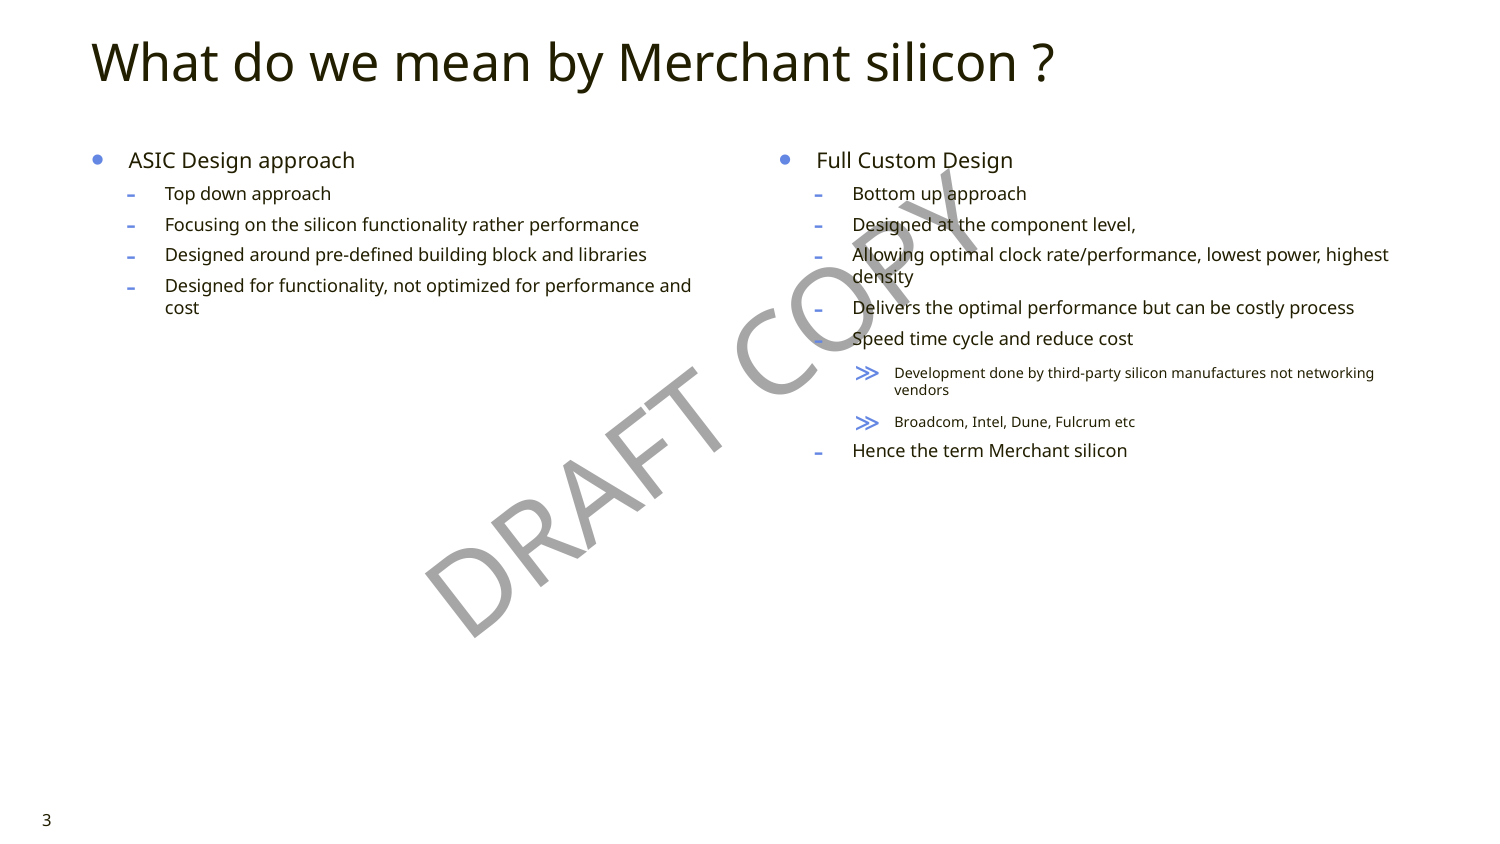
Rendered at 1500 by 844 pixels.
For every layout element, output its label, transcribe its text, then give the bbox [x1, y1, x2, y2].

slide_number <number> [26, 798, 156, 844]
list Full Custom Design Bottom up approach Designed at the component level, Allowing optimal clock rate/performance, lowest power, highest density Delivers the optimal performance but can be costly process Speed time cycle and reduce cost Development done by third-party silicon manufactures not networking vendors Broadcom, Intel, Dune, Fulcrum etc Hence the term Merchant silicon [762, 138, 1425, 668]
list ASIC Design approach Top down approach Focusing on the silicon functionality rather performance Designed around pre-defined building block and libraries Designed for functionality, not optimized for performance and cost [75, 138, 738, 570]
title What do we mean by Merchant silicon ? [75, 20, 1425, 128]
